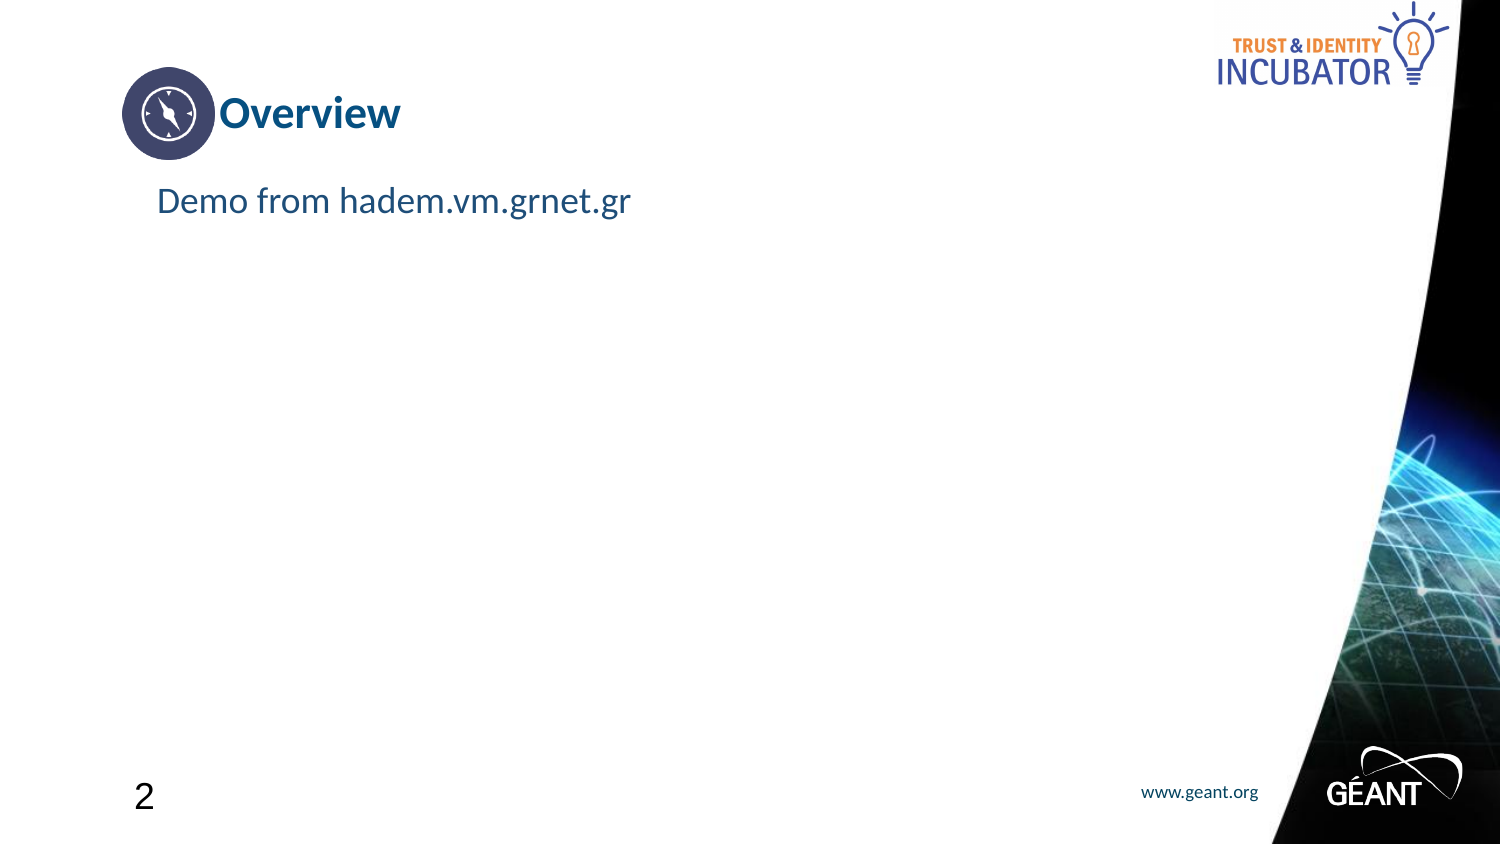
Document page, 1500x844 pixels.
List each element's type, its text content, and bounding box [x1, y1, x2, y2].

title Overview [215, 86, 1341, 140]
picture [1214, 0, 1500, 844]
picture [122, 67, 215, 160]
list Demo from hadem.vm.grnet.gr [122, 175, 1186, 711]
